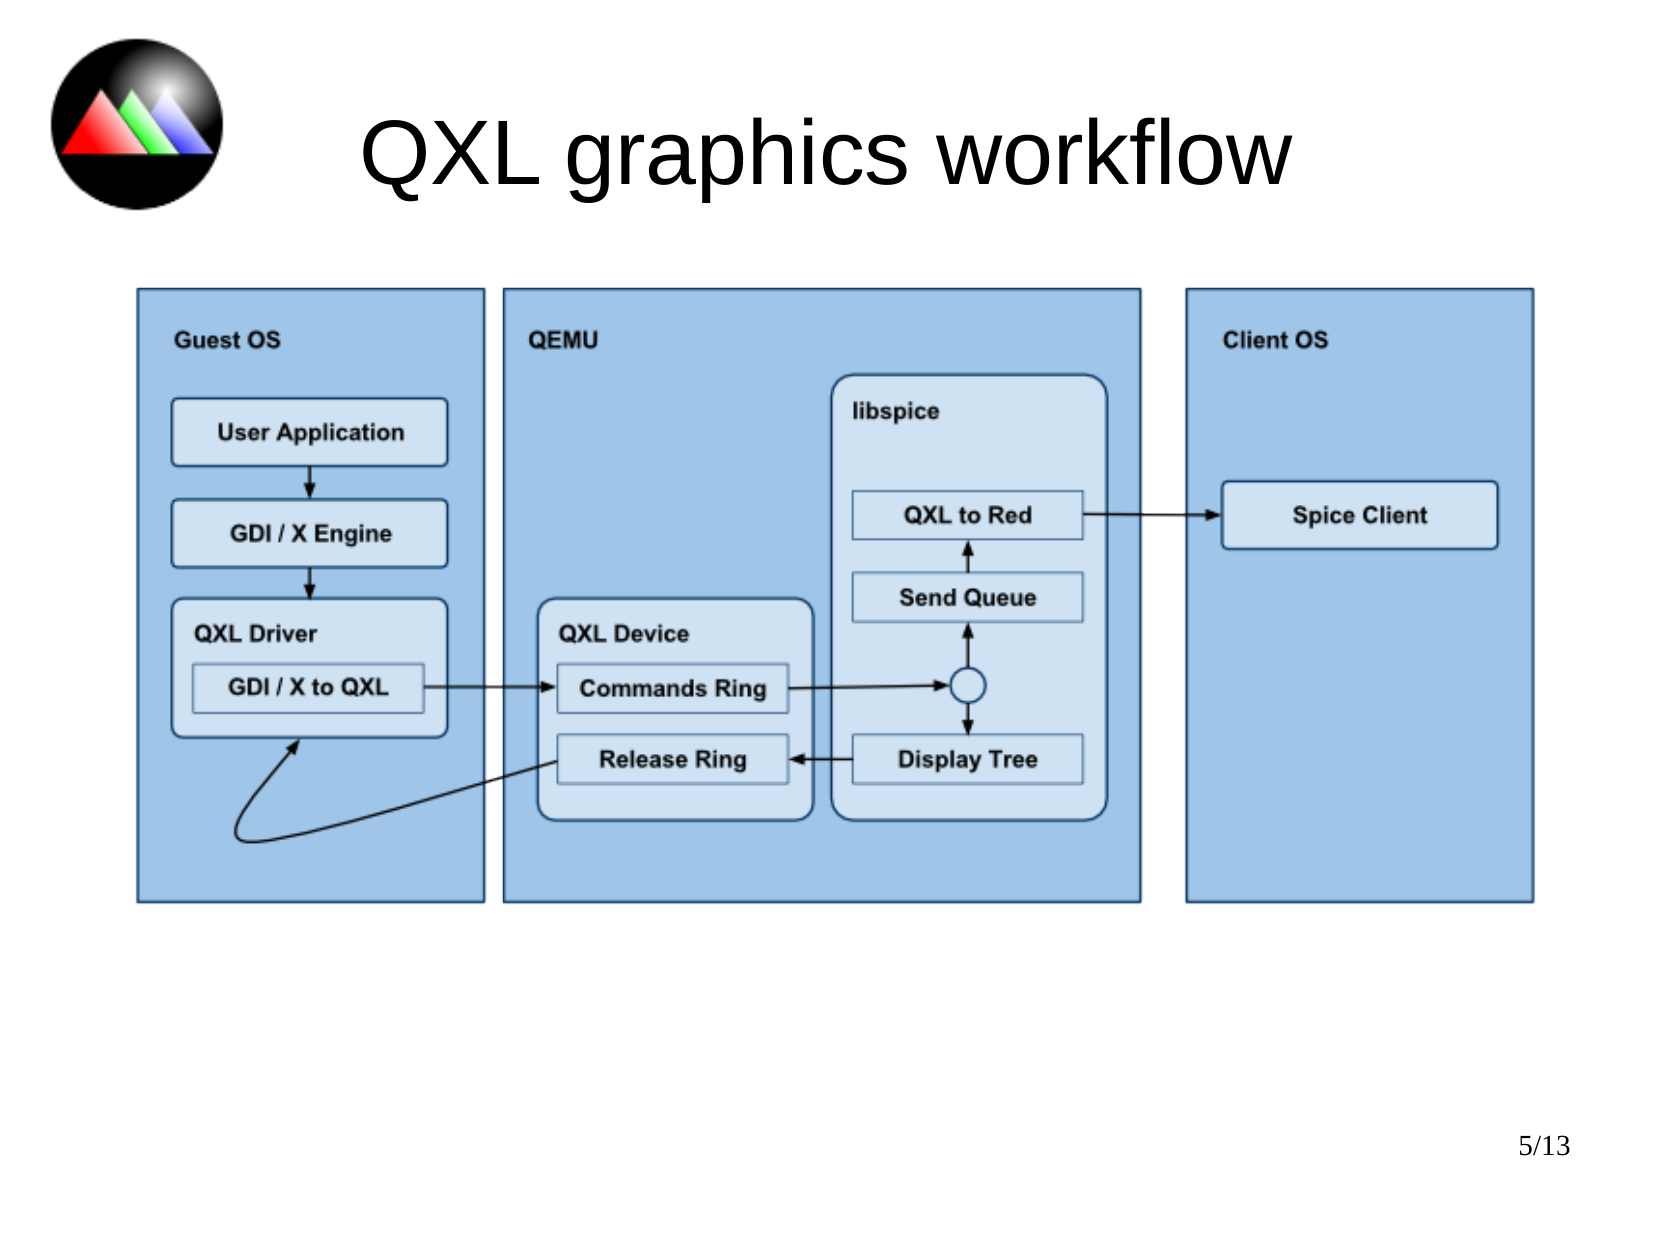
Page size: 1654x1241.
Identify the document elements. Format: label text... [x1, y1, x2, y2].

picture [37, 25, 238, 225]
picture [86, 203, 1576, 976]
title QXL graphics workflow [82, 49, 1571, 257]
